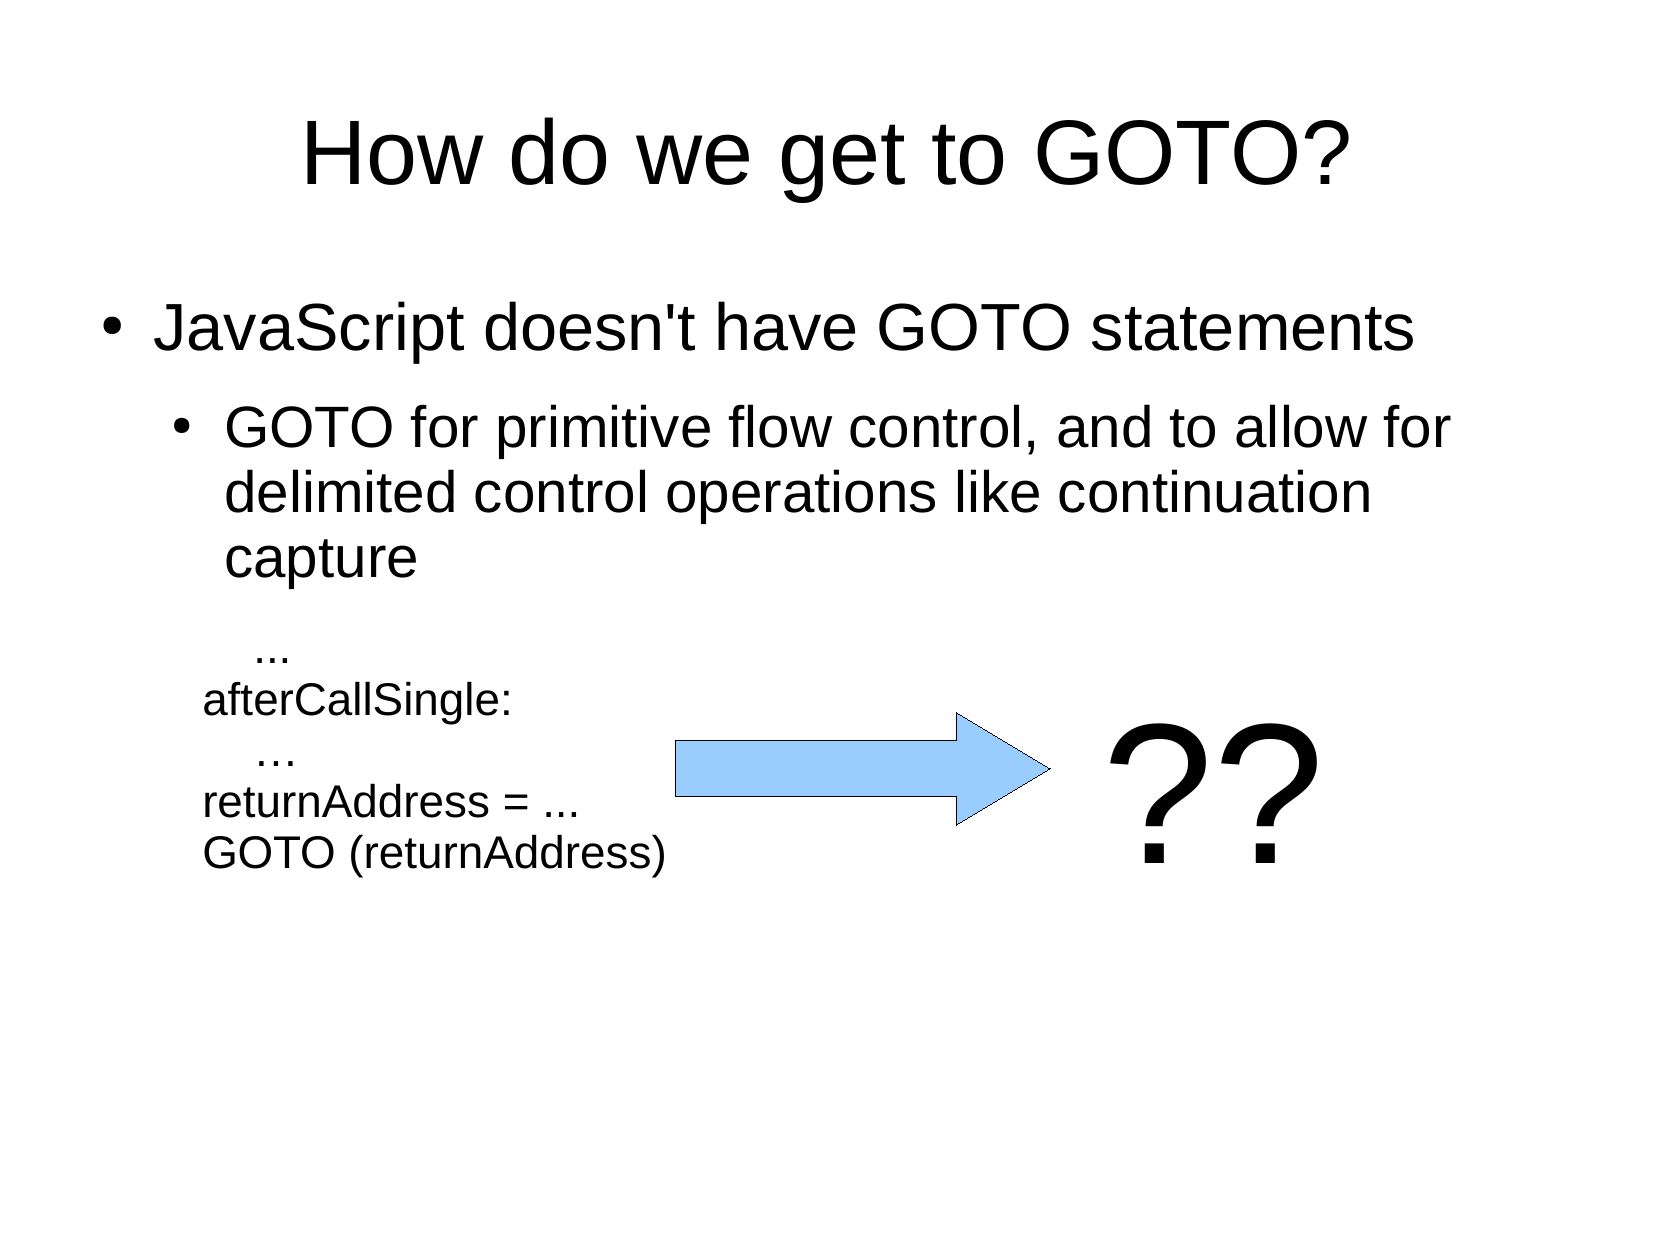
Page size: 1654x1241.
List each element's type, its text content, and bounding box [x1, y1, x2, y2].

text_box [675, 712, 1051, 826]
list JavaScript doesn't have GOTO statements GOTO for primitive flow control, and to allow for delimited control operations like continuation capture [82, 290, 1571, 1109]
text_box ?? [1087, 675, 1426, 914]
text_box ... afterCallSingle: … returnAddress = ... GOTO (returnAddress) [187, 615, 788, 887]
title How do we get to GOTO? [82, 56, 1571, 250]
